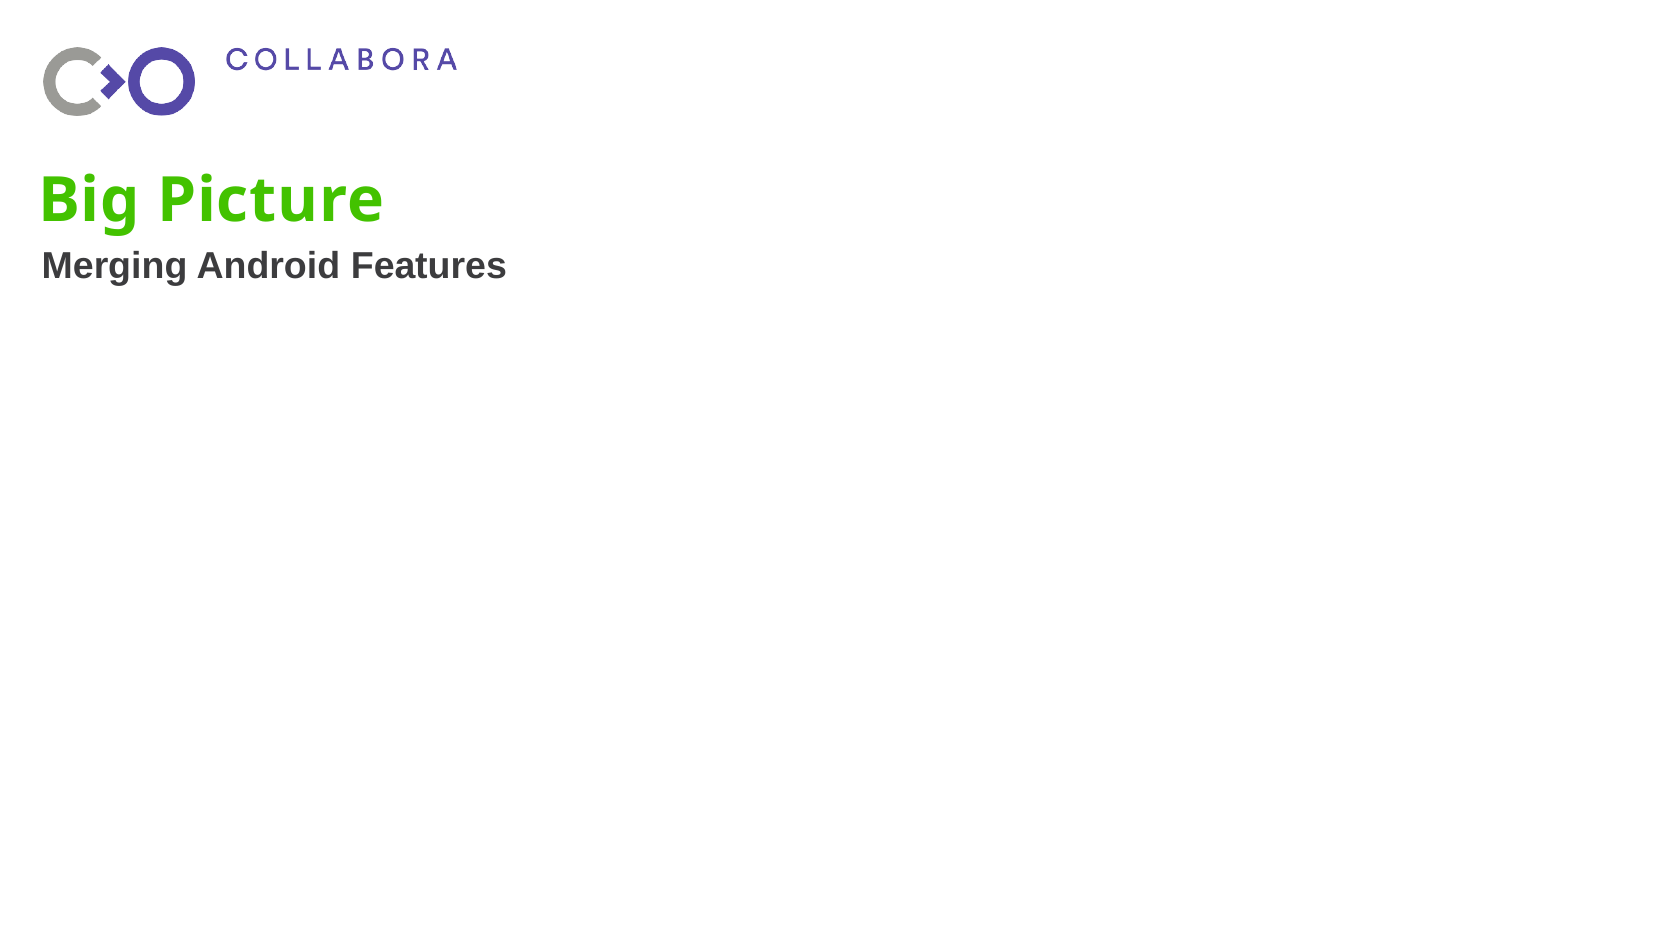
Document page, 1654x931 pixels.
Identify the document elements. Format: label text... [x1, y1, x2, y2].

text_box Merging Android Features [41, 240, 1614, 290]
picture [43, 47, 457, 116]
title Big Picture [38, 159, 1614, 216]
